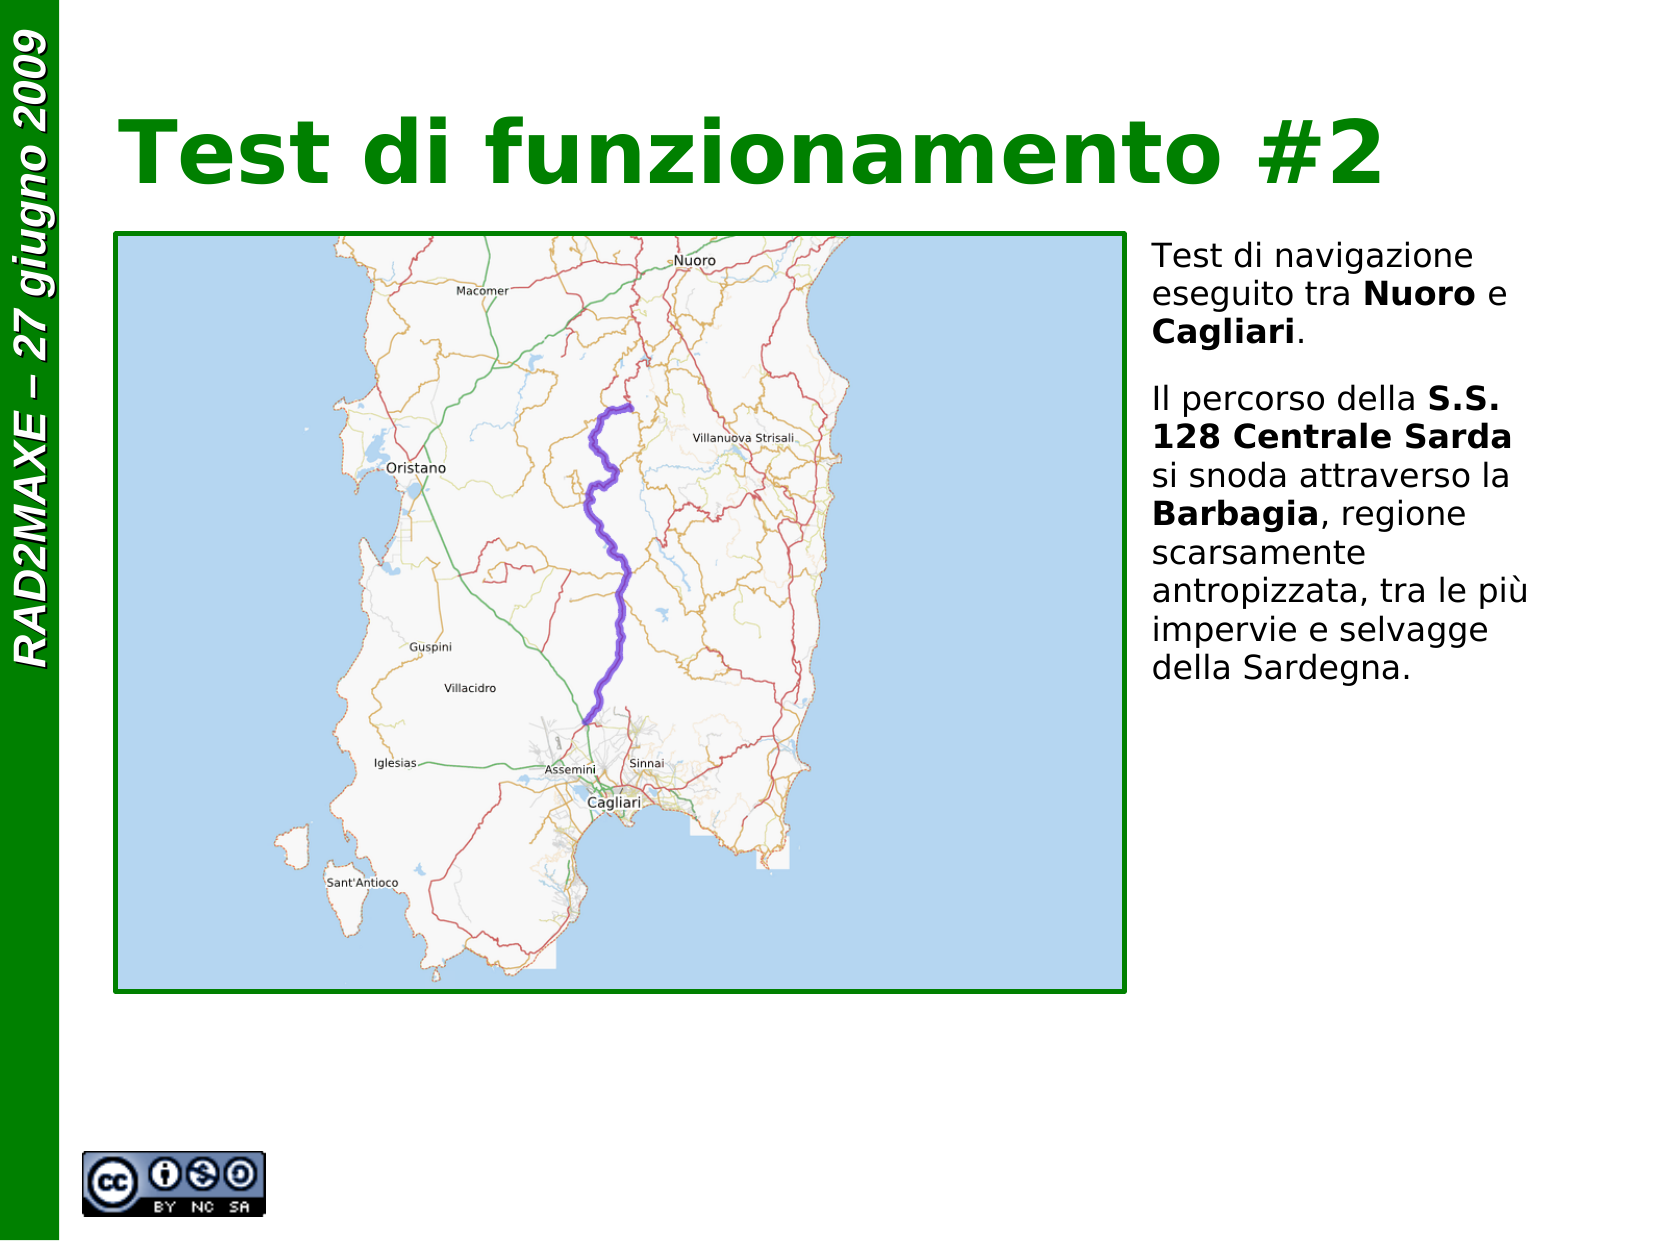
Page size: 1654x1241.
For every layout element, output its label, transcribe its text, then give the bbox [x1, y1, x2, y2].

picture [118, 236, 1123, 990]
list Test di navigazione eseguito tra Nuoro e Cagliari. Il percorso della S.S. 128 Centrale Sarda si snoda attraverso la Barbagia, regione scarsamente antropizzata, tra le più impervie e selvagge della Sardegna. [1151, 236, 1536, 1004]
picture [82, 1151, 266, 1217]
title Test di funzionamento #2 [118, 56, 1418, 250]
